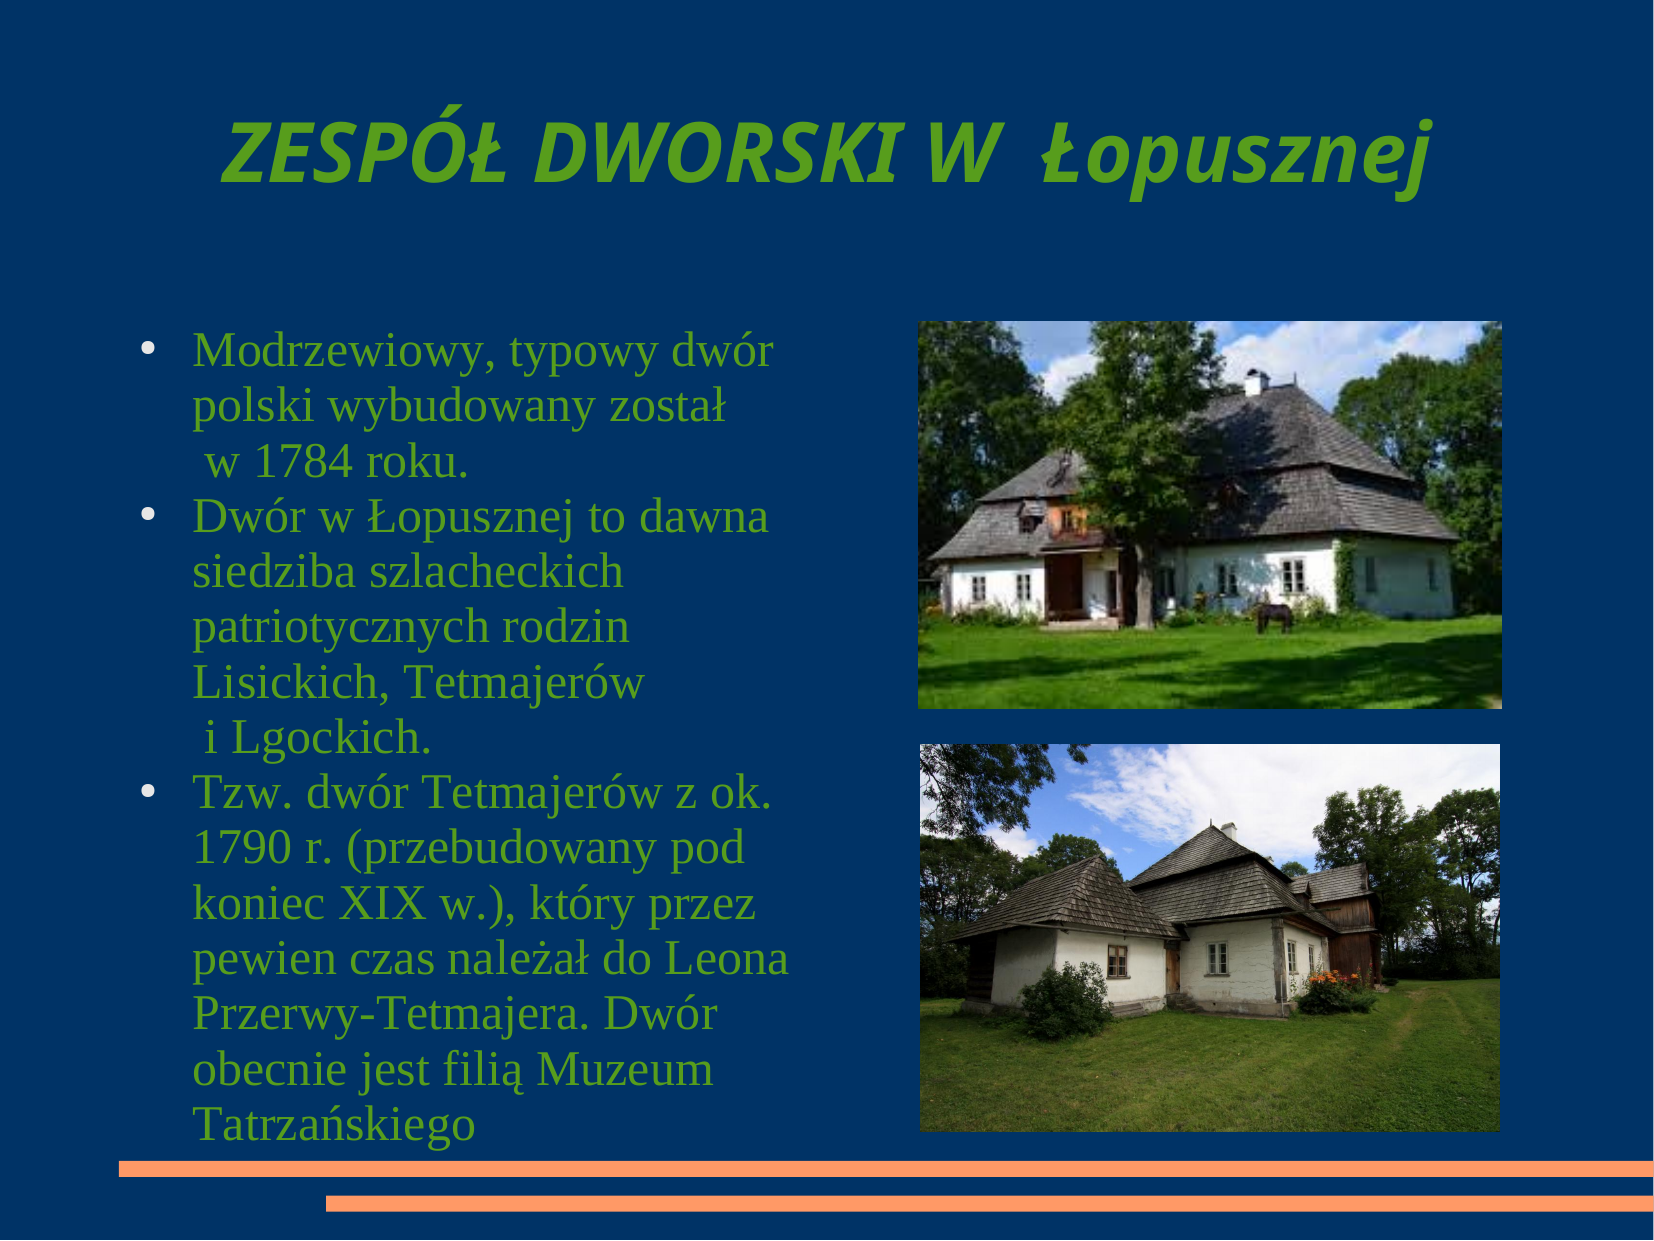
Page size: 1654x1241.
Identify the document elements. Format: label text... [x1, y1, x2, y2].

title ZESPÓŁ DWORSKI W Łopusznej [121, 46, 1534, 254]
list Modrzewiowy, typowy dwór polski wybudowany został w 1784 roku. Dwór w Łopusznej to dawna siedziba szlacheckich patriotycznych rodzin Lisickich, Tetmajerów i Lgockich. Tzw. dwór Tetmajerów z ok. 1790 r. (przebudowany pod koniec XIX w.), który przez pewien czas należał do Leona Przerwy-Tetmajera. Dwór obecnie jest filią Muzeum Tatrzańskiego [121, 322, 824, 1167]
picture [920, 744, 1500, 1132]
picture [918, 321, 1502, 709]
